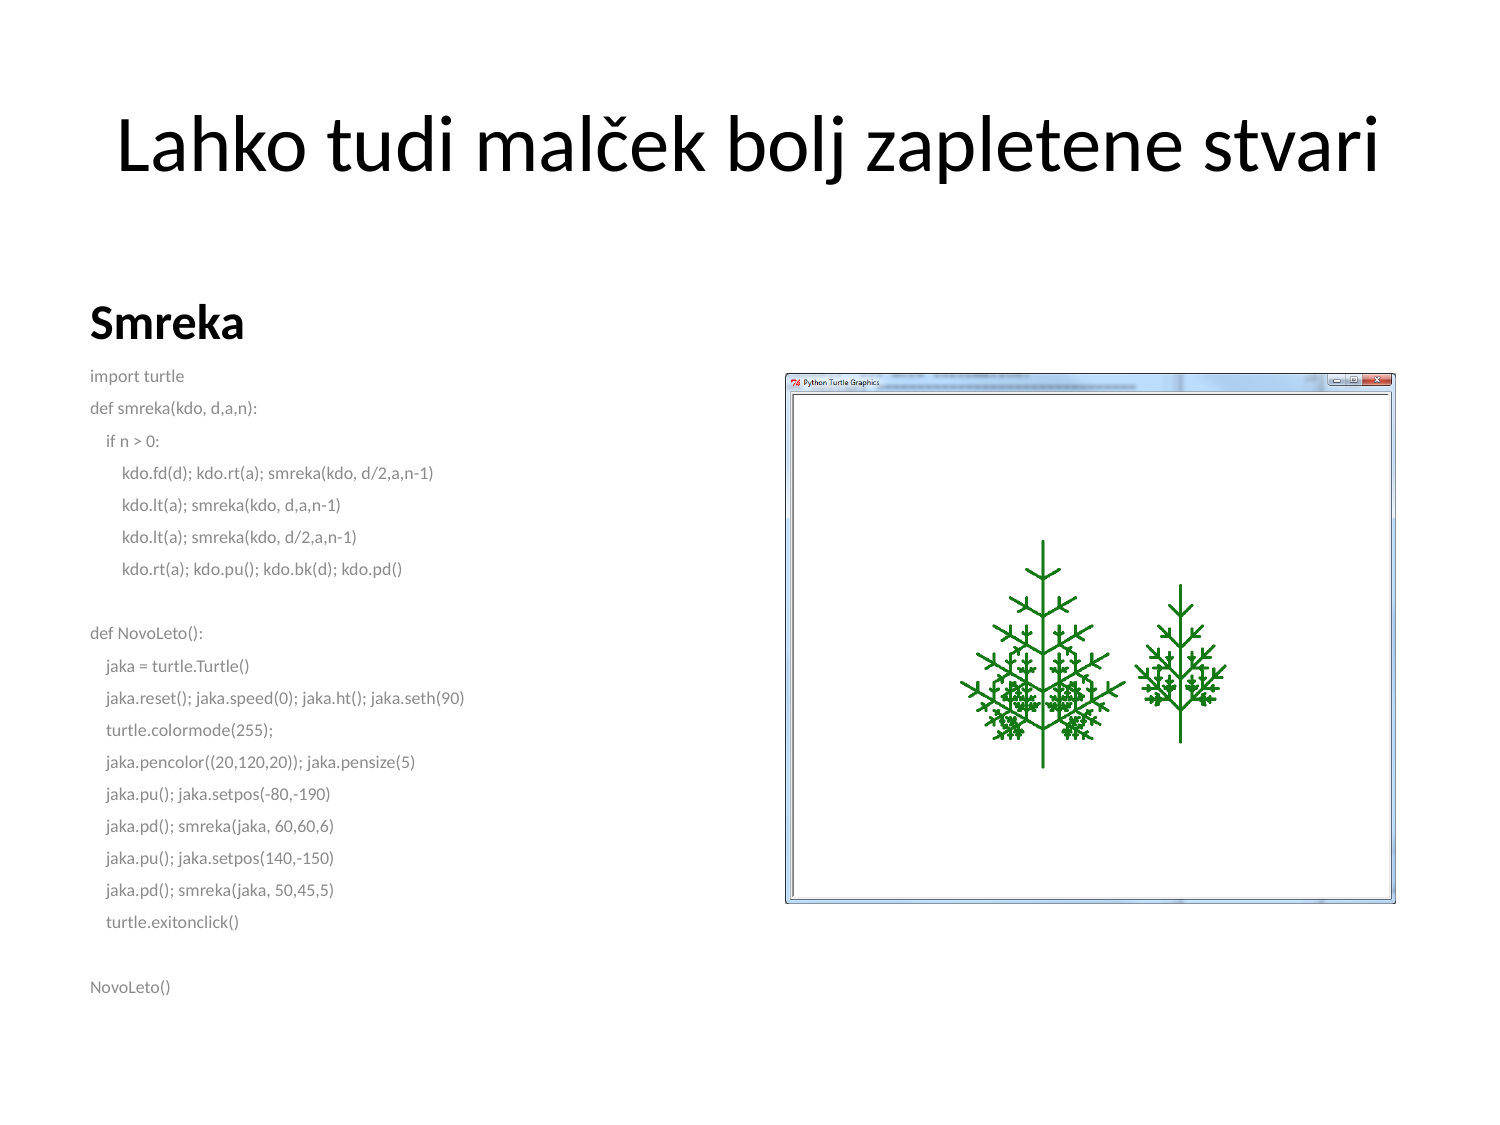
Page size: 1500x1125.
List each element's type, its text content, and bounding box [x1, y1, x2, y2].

list import turtle def smreka(kdo, d,a,n): if n > 0: kdo.fd(d); kdo.rt(a); smreka(kdo, d/2,a,n-1) kdo.lt(a); smreka(kdo, d,a,n-1) kdo.lt(a); smreka(kdo, d/2,a,n-1) kdo.rt(a); kdo.pu(); kdo.bk(d); kdo.pd() def NovoLeto(): jaka = turtle.Turtle() jaka.reset(); jaka.speed(0); jaka.ht(); jaka.seth(90) turtle.colormode(255); jaka.pencolor((20,120,20)); jaka.pensize(5) jaka.pu(); jaka.setpos(-80,-190) jaka.pd(); smreka(jaka, 60,60,6) jaka.pu(); jaka.setpos(140,-150) jaka.pd(); smreka(jaka, 50,45,5) turtle.exitonclick() NovoLeto() [75, 356, 738, 1005]
picture [785, 373, 1396, 904]
title Lahko tudi malček bolj zapletene stvari [75, 45, 1425, 233]
list Smreka [75, 251, 738, 356]
list [761, 356, 1425, 1005]
